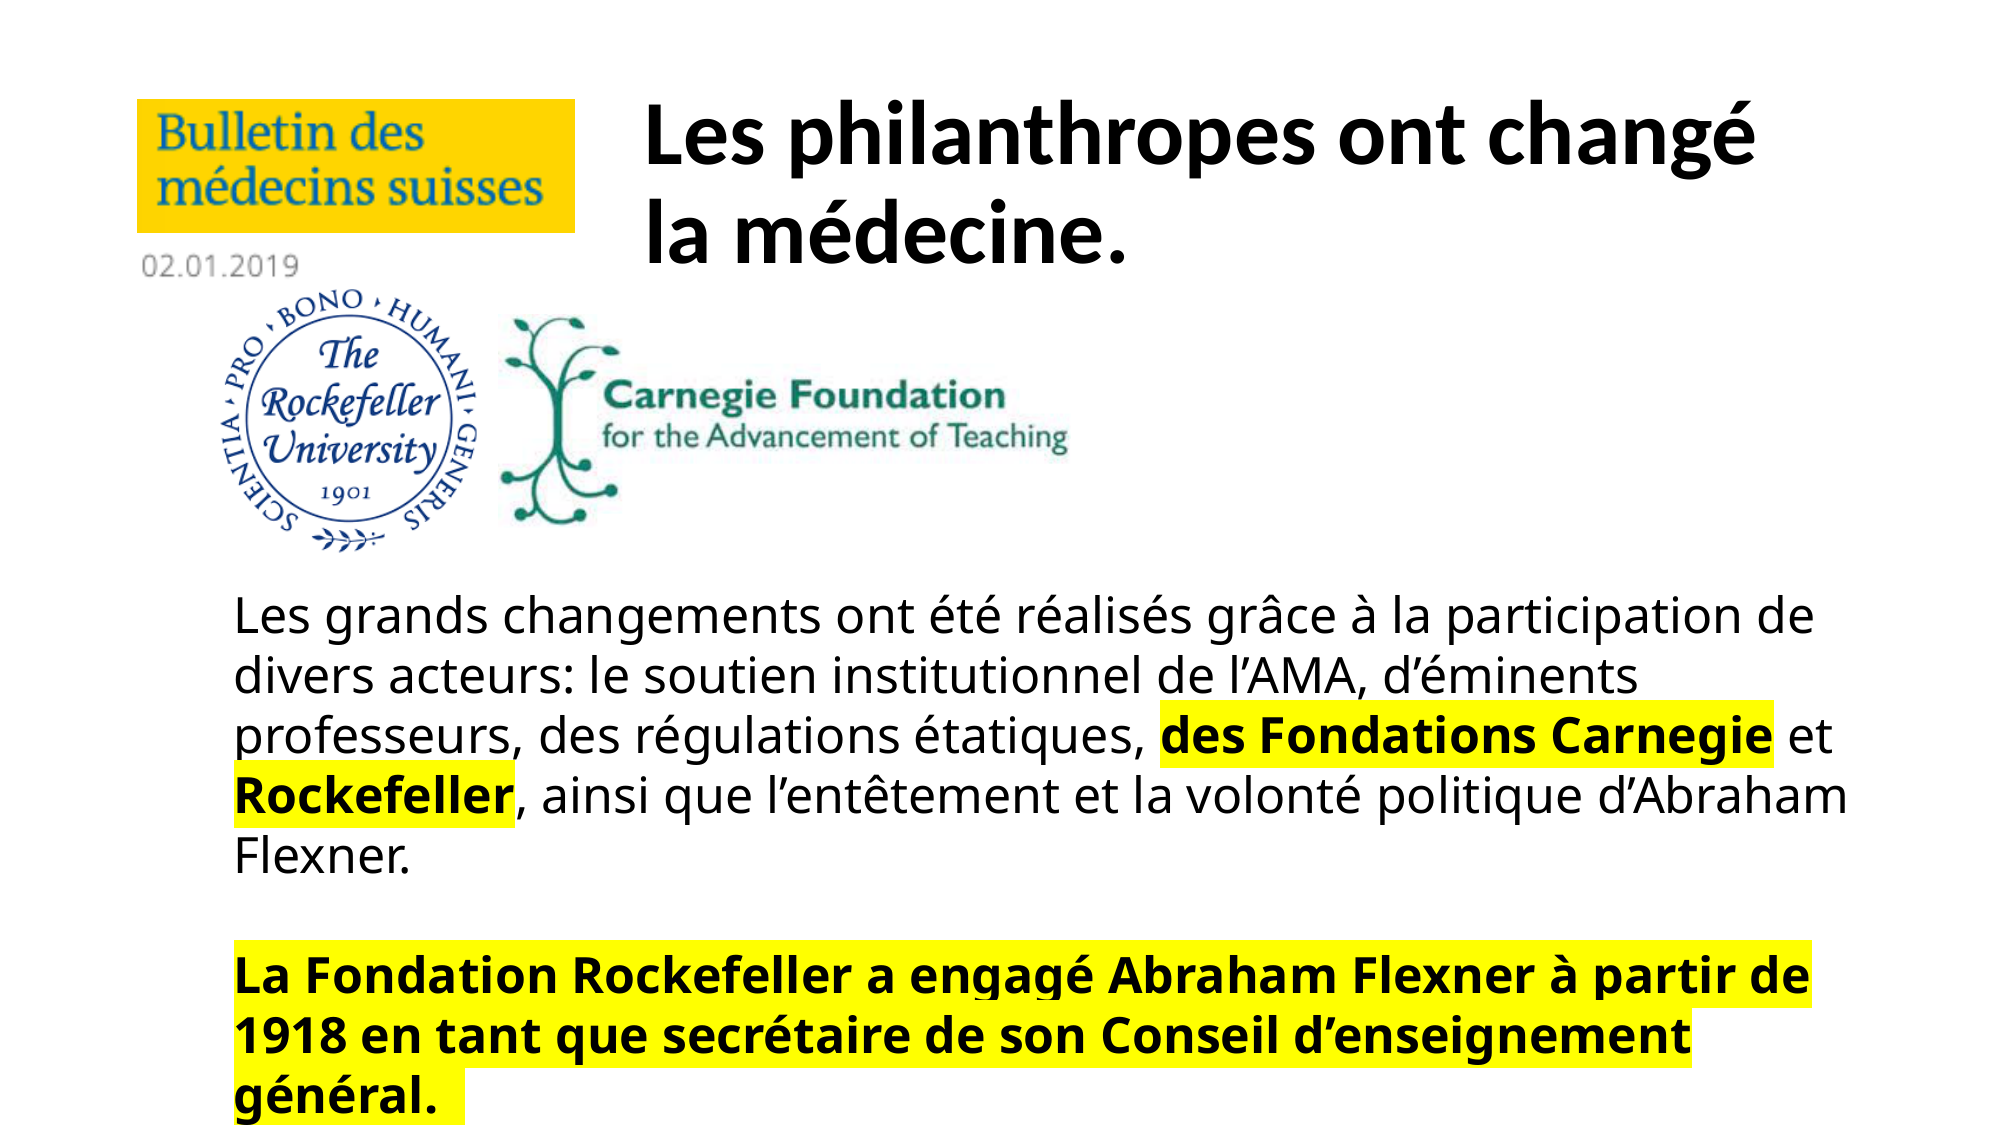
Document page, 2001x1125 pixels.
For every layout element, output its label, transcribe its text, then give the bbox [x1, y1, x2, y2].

picture [137, 245, 479, 555]
text_box Les grands changements ont été réalisés grâce à la participation de divers acteurs: le soutien institutionnel de l’AMA, d’éminents professeurs, des régulations étatiques, des Fondations Carnegie et Rockefeller, ainsi que l’entêtement et la volonté politique d’Abraham Flexner. La Fondation Rockefeller a engagé Abraham Flexner à partir de 1918 en tant que secrétaire de son Conseil d’enseignement général. [218, 575, 1898, 1016]
picture [498, 314, 1071, 528]
picture [137, 99, 575, 233]
title Les philanthropes ont changé la médecine. [629, 75, 1980, 294]
